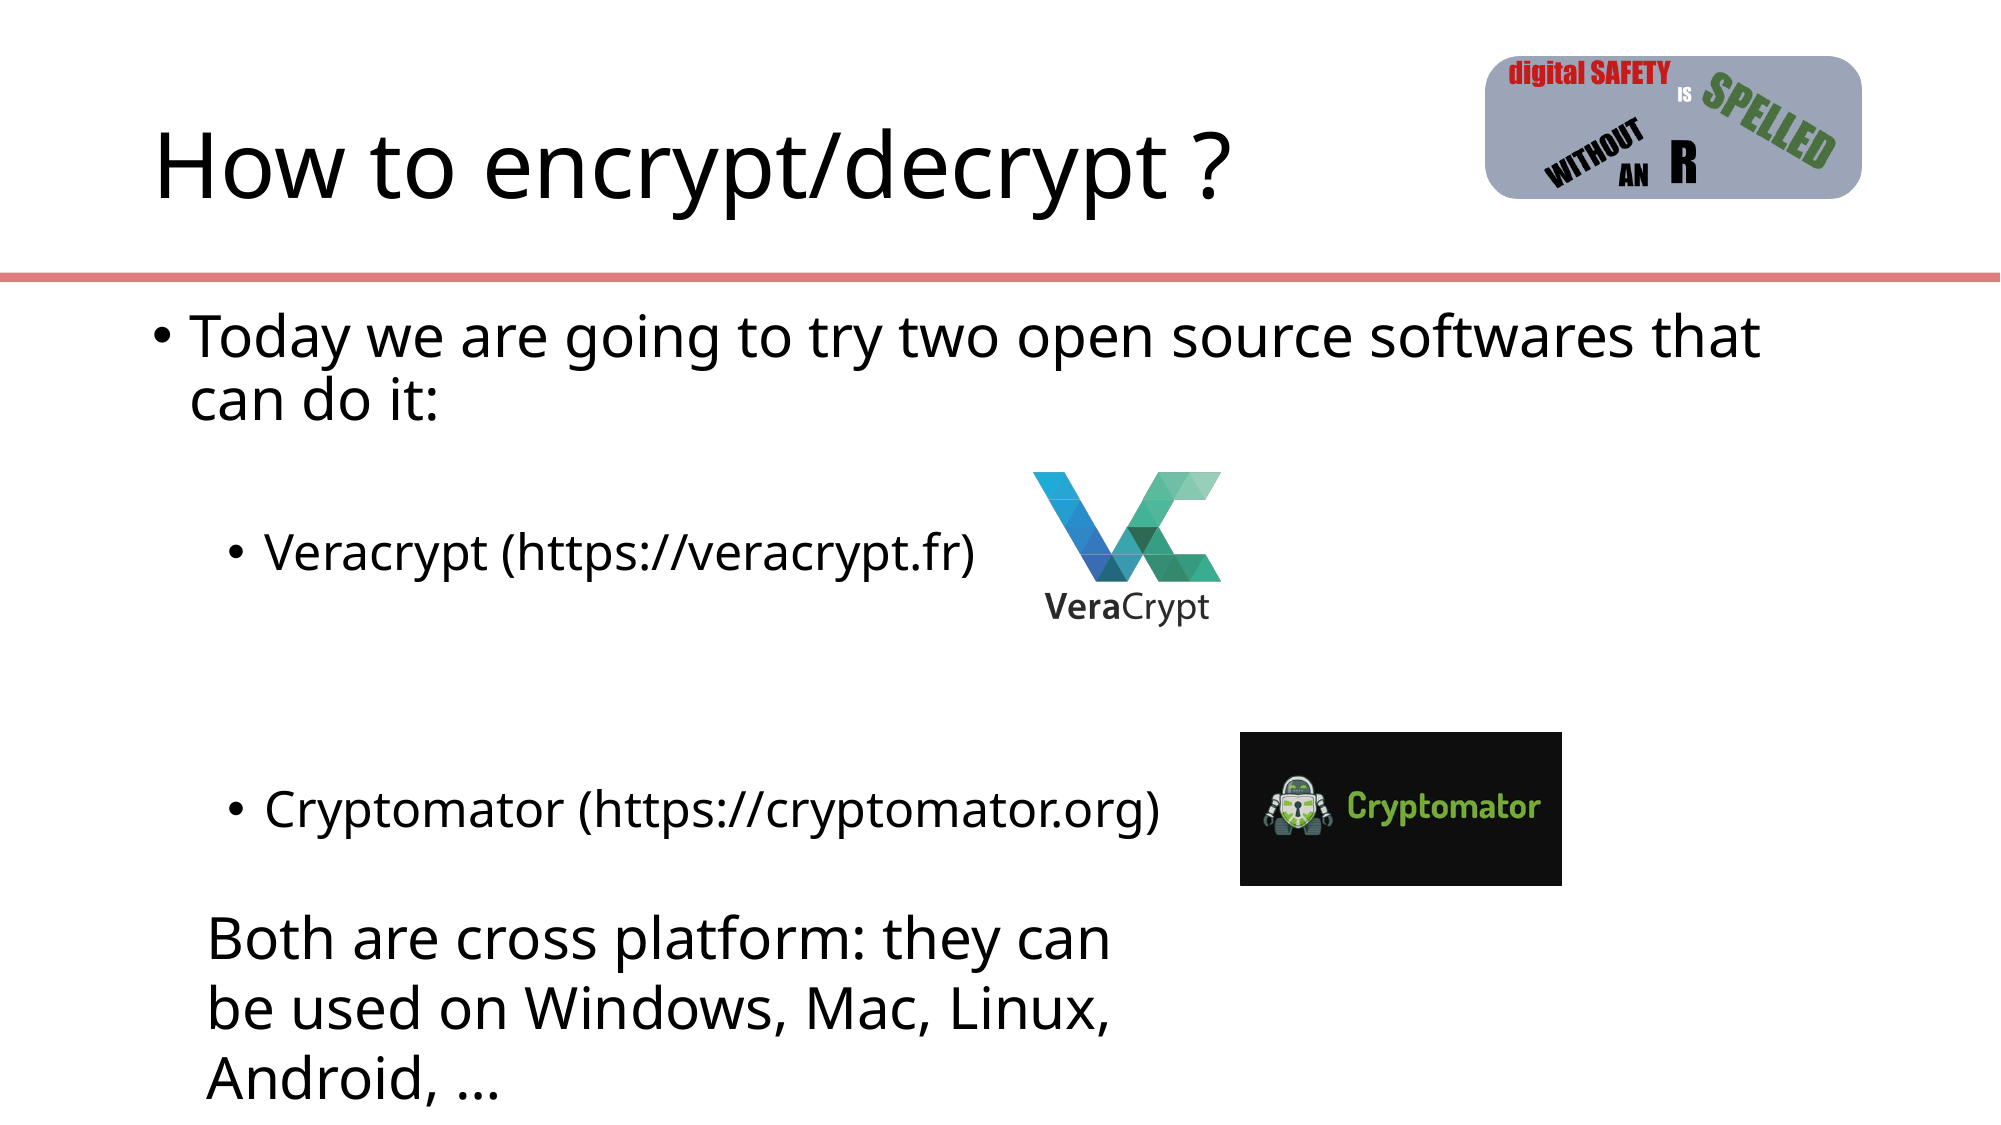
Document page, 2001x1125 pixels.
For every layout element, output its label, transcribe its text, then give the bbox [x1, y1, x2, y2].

picture [1240, 732, 1562, 886]
picture [1033, 472, 1221, 627]
title How to encrypt/decrypt ? [137, 59, 1863, 278]
list Today we are going to try two open source softwares that can do it: Veracrypt (https://veracrypt.fr) Cryptomator (https://cryptomator.org) [137, 299, 1863, 1014]
text_box Both are cross platform: they can be used on Windows, Mac, Linux, Android, … [192, 893, 1196, 1119]
